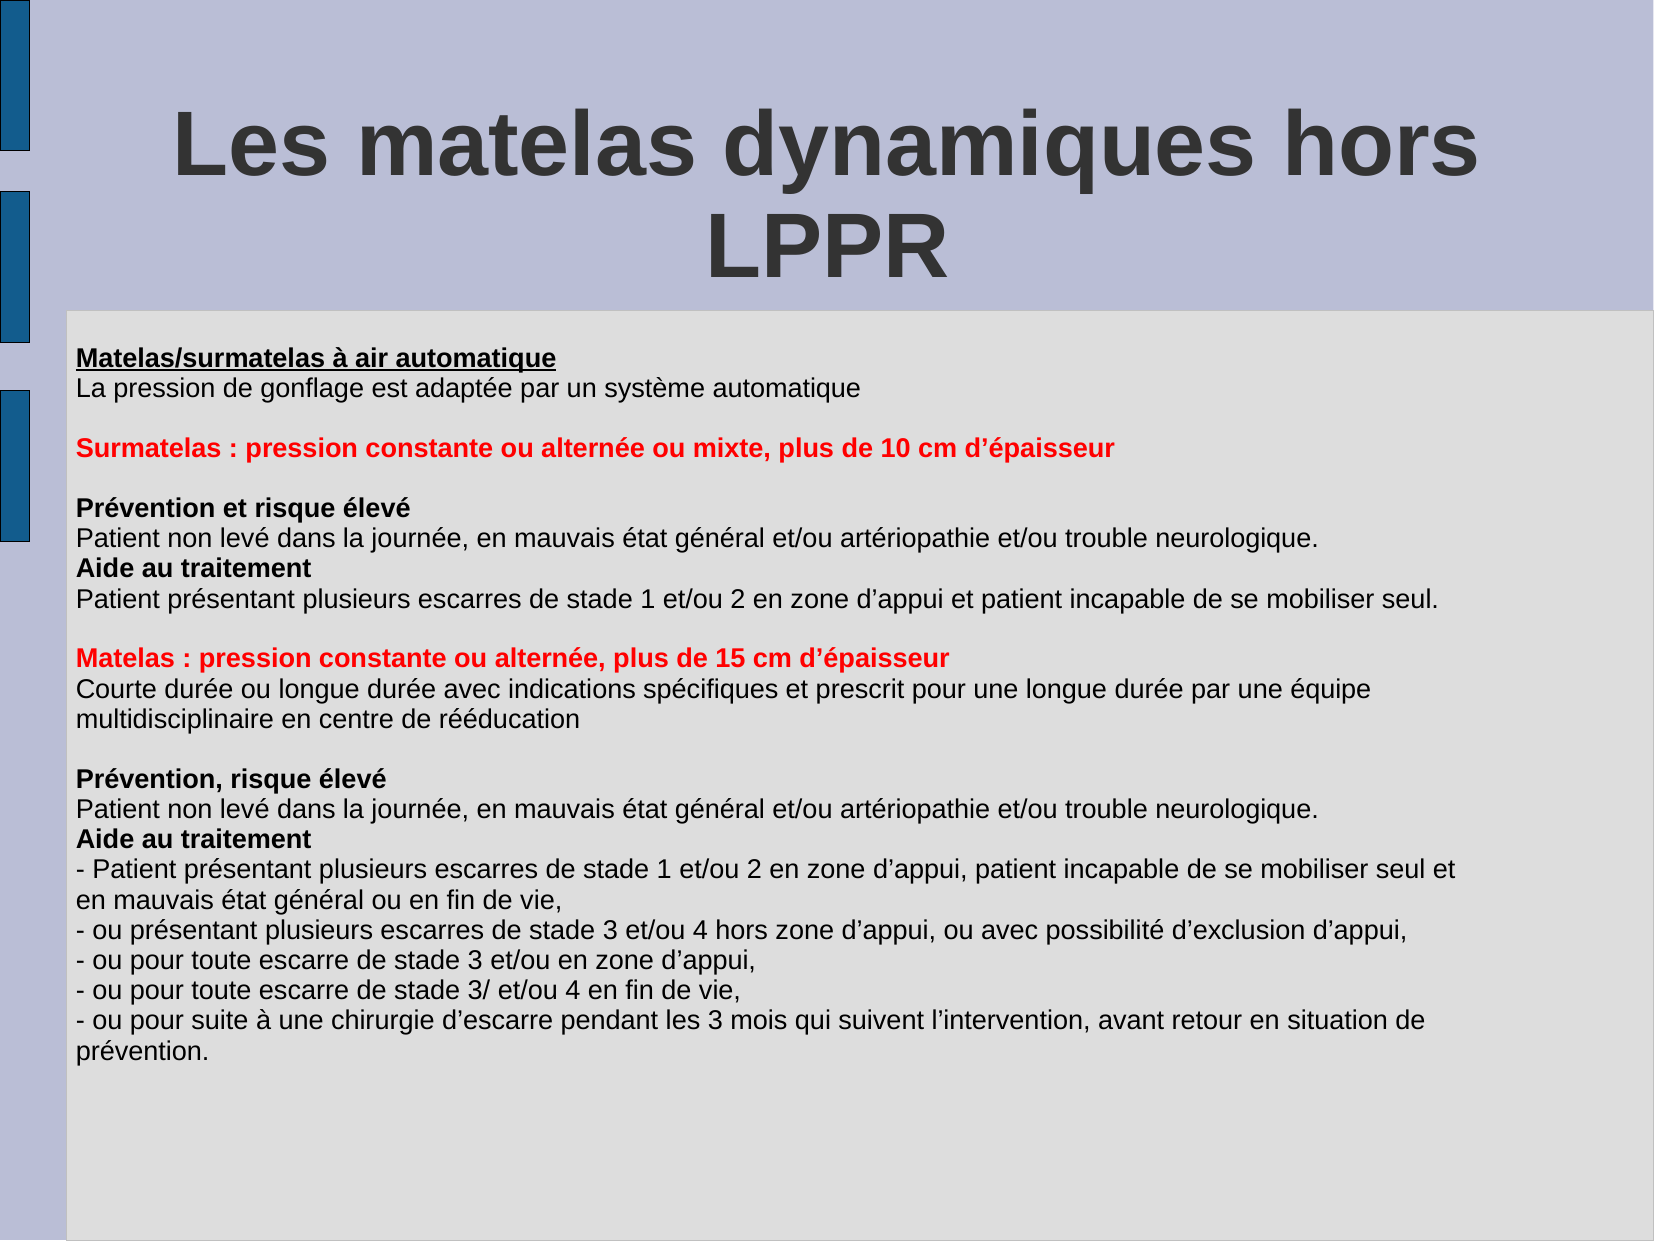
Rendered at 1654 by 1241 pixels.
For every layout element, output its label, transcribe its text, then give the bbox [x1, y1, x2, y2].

list Matelas/surmatelas à air automatique La pression de gonflage est adaptée par un système automatique Surmatelas : pression constante ou alternée ou mixte, plus de 10 cm d’épaisseur Prévention et risque élevé Patient non levé dans la journée, en mauvais état général et/ou artériopathie et/ou trouble neurologique. Aide au traitement Patient présentant plusieurs escarres de stade 1 et/ou 2 en zone d’appui et patient incapable de se mobiliser seul. Matelas : pression constante ou alternée, plus de 15 cm d’épaisseur Courte durée ou longue durée avec indications spécifiques et prescrit pour une longue durée par une équipe multidisciplinaire en centre de rééducation Prévention, risque élevé Patient non levé dans la journée, en mauvais état général et/ou artériopathie et/ou trouble neurologique. Aide au traitement - Patient présentant plusieurs escarres de stade 1 et/ou 2 en zone d’appui, patient incapable de se mobiliser seul et en mauvais état général ou en fin de vie, - ou présentant plusieurs escarres de stade 3 et/ou 4 hors zone d’appui, ou avec possibilité d’exclusion d’appui, - ou pour toute escarre de stade 3 et/ou en zone d’appui, - ou pour toute escarre de stade 3/ et/ou 4 en fin de vie, - ou pour suite à une chirurgie d’escarre pendant les 3 mois qui suivent l’intervention, avant retour en situation de prévention. [75, 315, 1488, 1082]
title Les matelas dynamiques hors LPPR [121, 91, 1534, 299]
